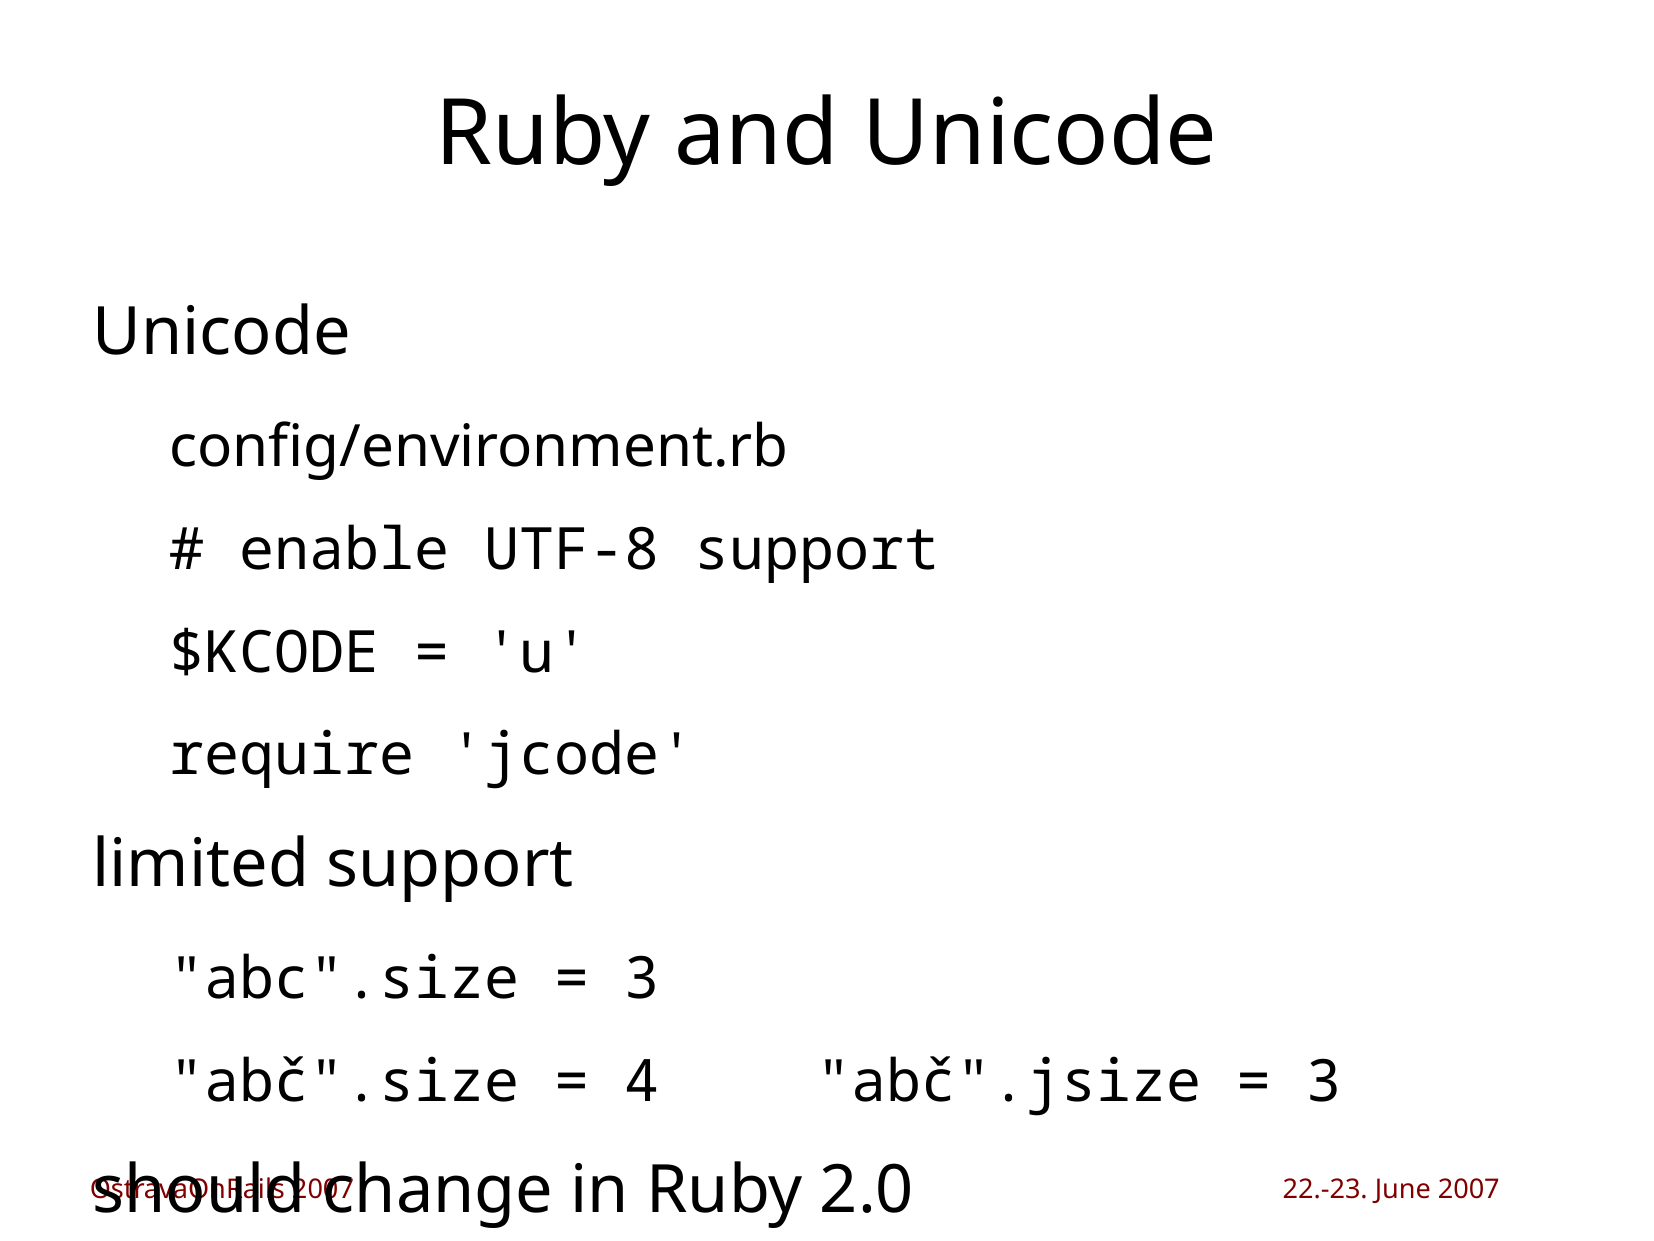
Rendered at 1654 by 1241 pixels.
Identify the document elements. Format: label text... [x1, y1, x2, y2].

title Ruby and Unicode [82, 25, 1571, 233]
list Unicode config/environment.rb # enable UTF-8 support $KCODE = 'u' require 'jcode' limited support "abc".size = 3 "abč".size = 4 "abč".jsize = 3 should change in Ruby 2.0 [75, 283, 1564, 1118]
